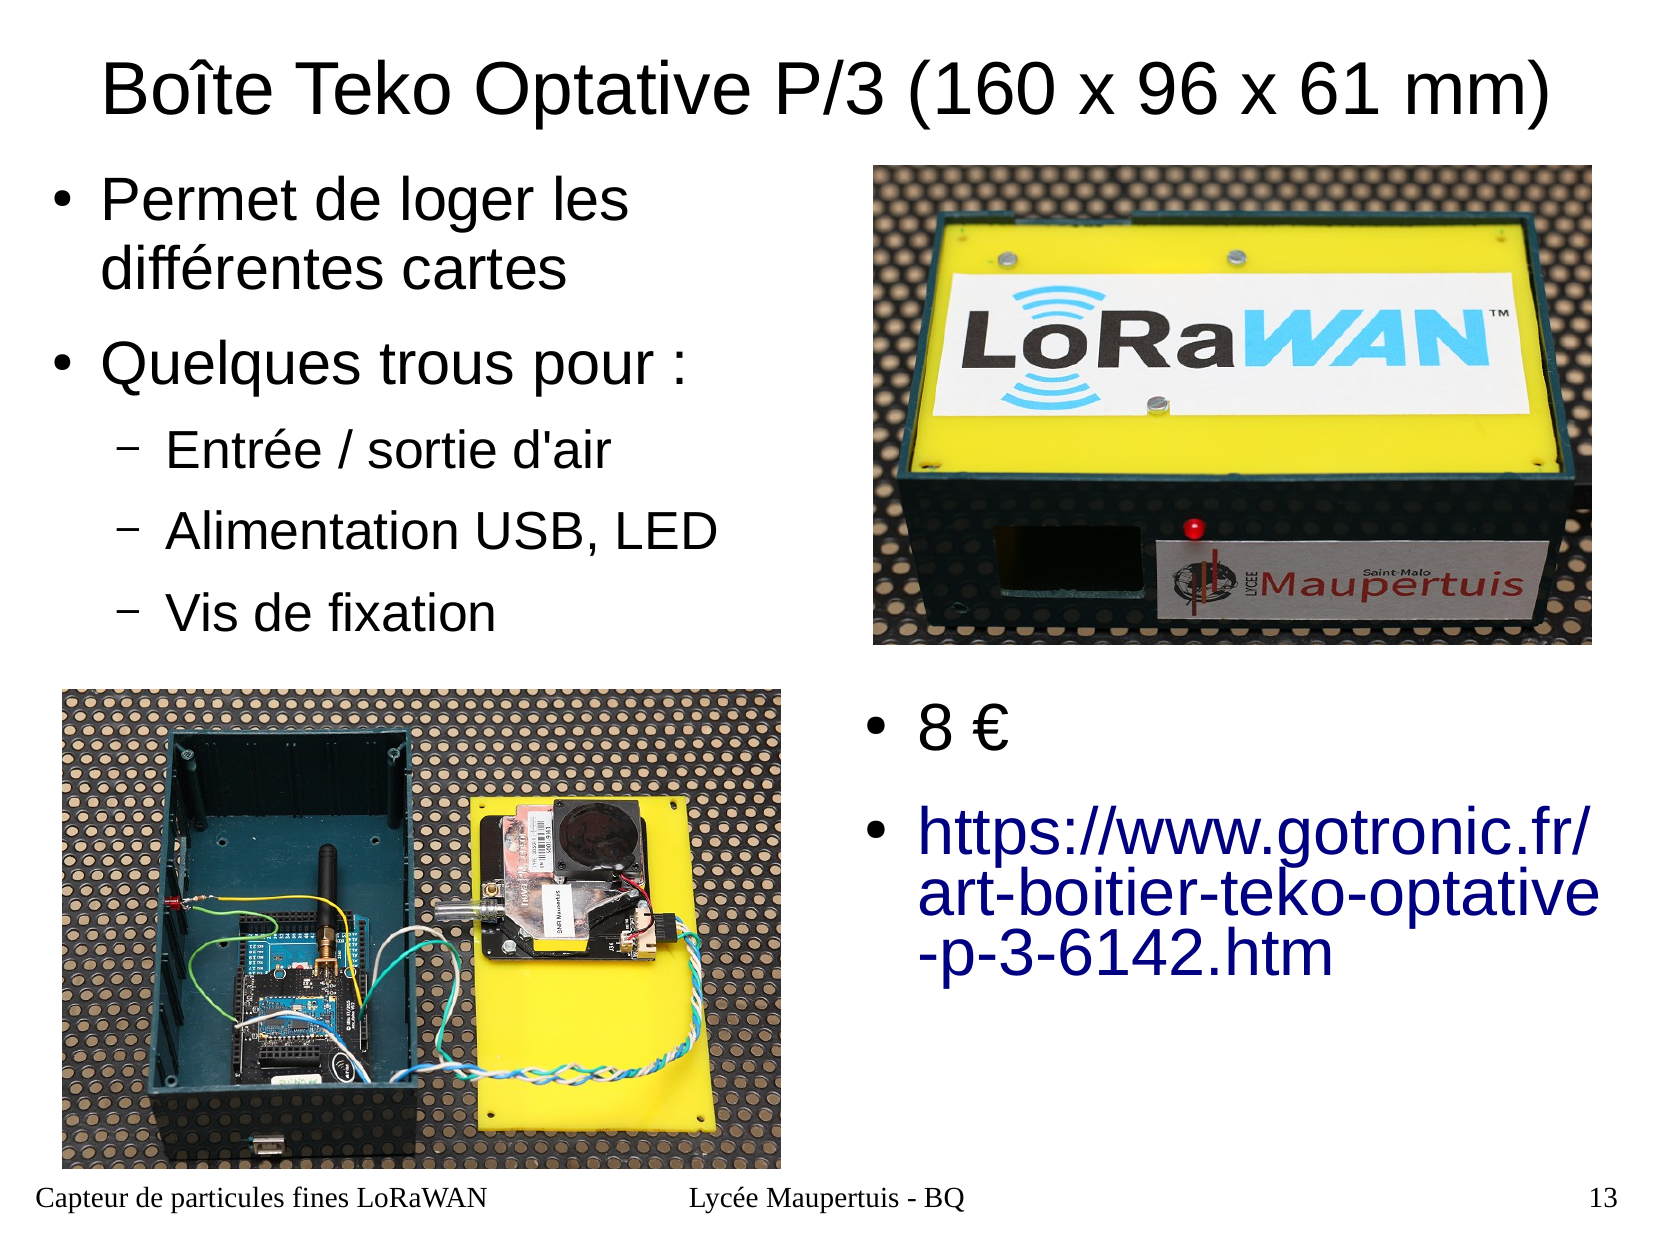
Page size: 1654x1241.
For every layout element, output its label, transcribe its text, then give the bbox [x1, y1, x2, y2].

list Permet de loger les différentes cartes Quelques trous pour : Entrée / sortie d'air Alimentation USB, LED Vis de fixation [35, 165, 808, 645]
picture [62, 689, 781, 1169]
list 8 € https://www.gotronic.fr/art-boitier-teko-optative-p-3-6142.htm [846, 689, 1619, 1169]
picture [873, 165, 1592, 645]
title Boîte Teko Optative P/3 (160 x 96 x 61 mm) [35, 35, 1619, 142]
